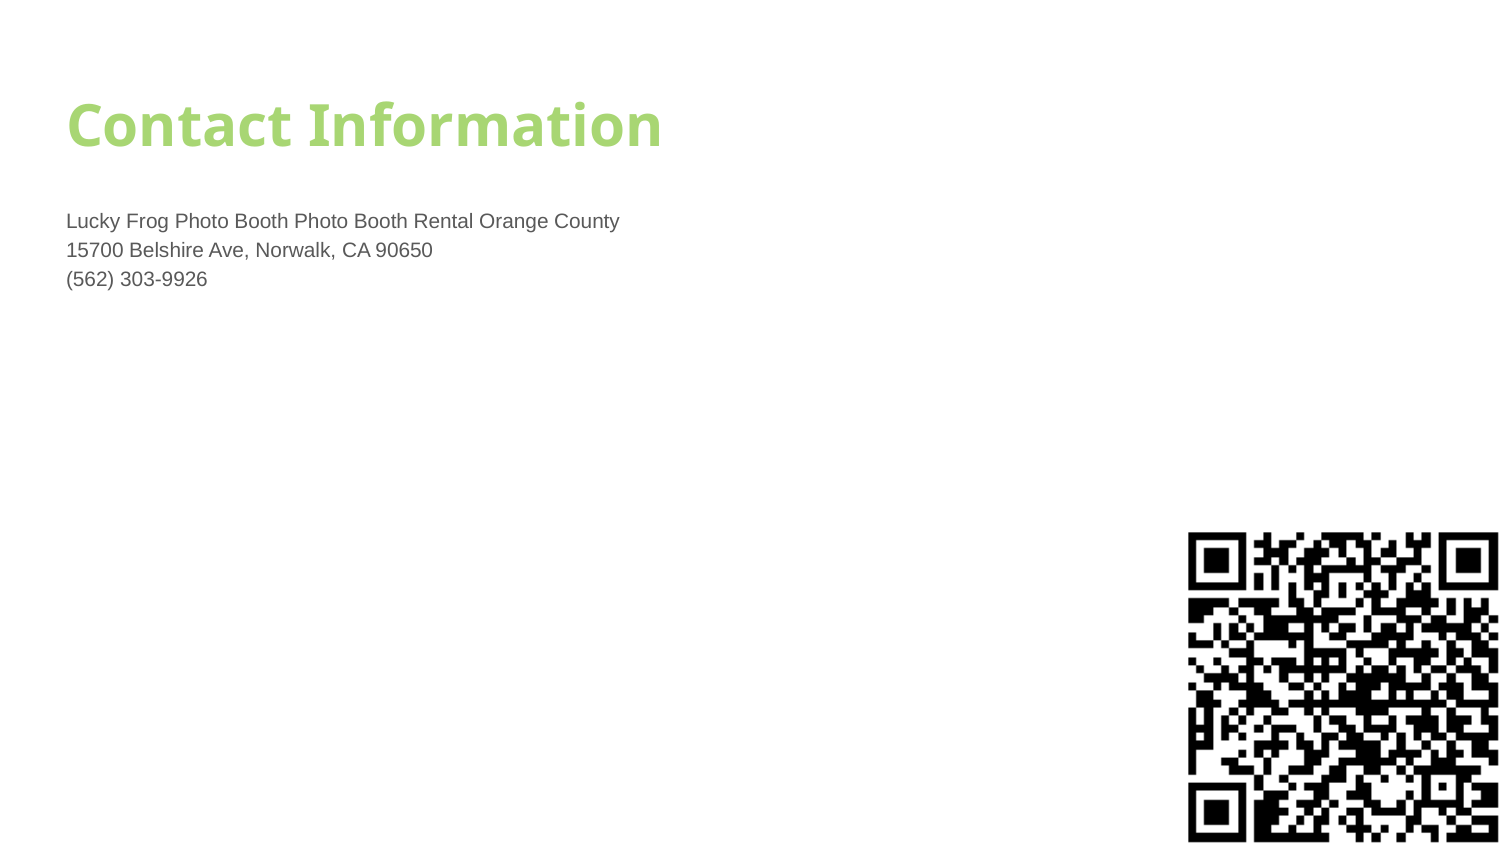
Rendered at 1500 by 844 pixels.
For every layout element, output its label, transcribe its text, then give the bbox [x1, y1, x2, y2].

picture [1187, 531, 1500, 844]
list Lucky Frog Photo Booth Photo Booth Rental Orange County 15700 Belshire Ave, Norwalk, CA 90650 (562) 303-9926 [51, 189, 1449, 750]
title Contact Information [51, 72, 1449, 167]
